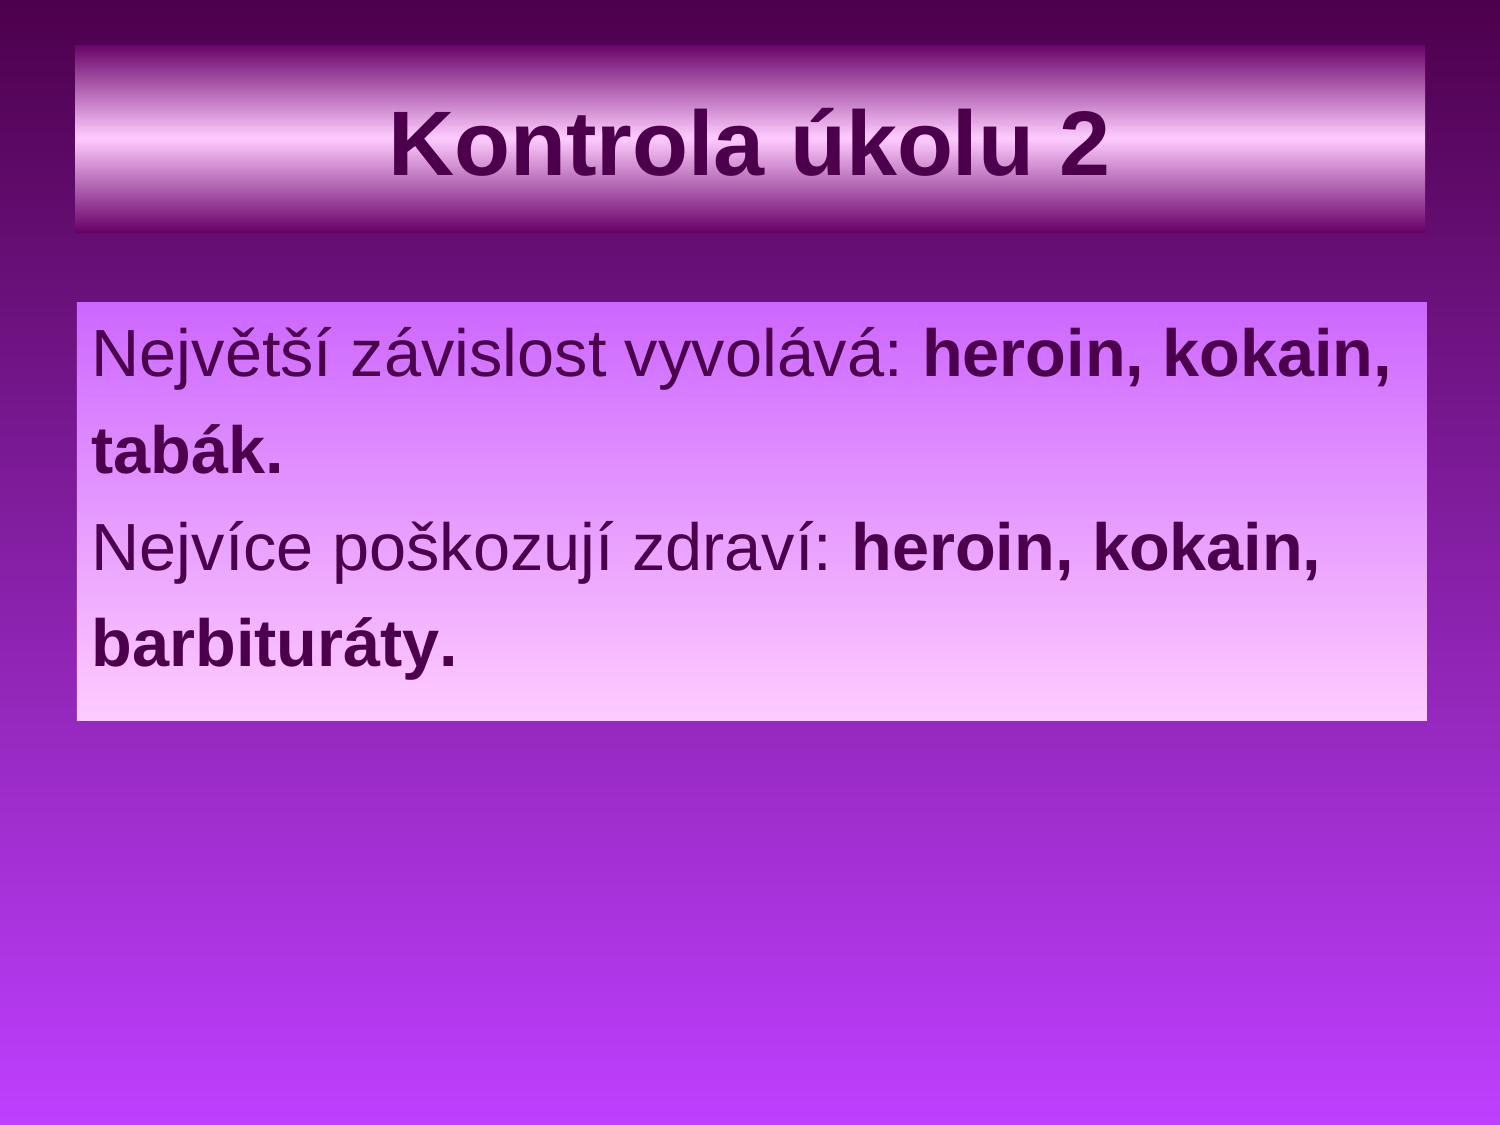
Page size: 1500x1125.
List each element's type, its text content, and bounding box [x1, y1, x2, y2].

title Kontrola úkolu 2 [75, 45, 1426, 233]
list Největší závislost vyvolává: heroin, kokain, tabák. Nejvíce poškozují zdraví: heroin, kokain, barbituráty. [76, 302, 1427, 721]
